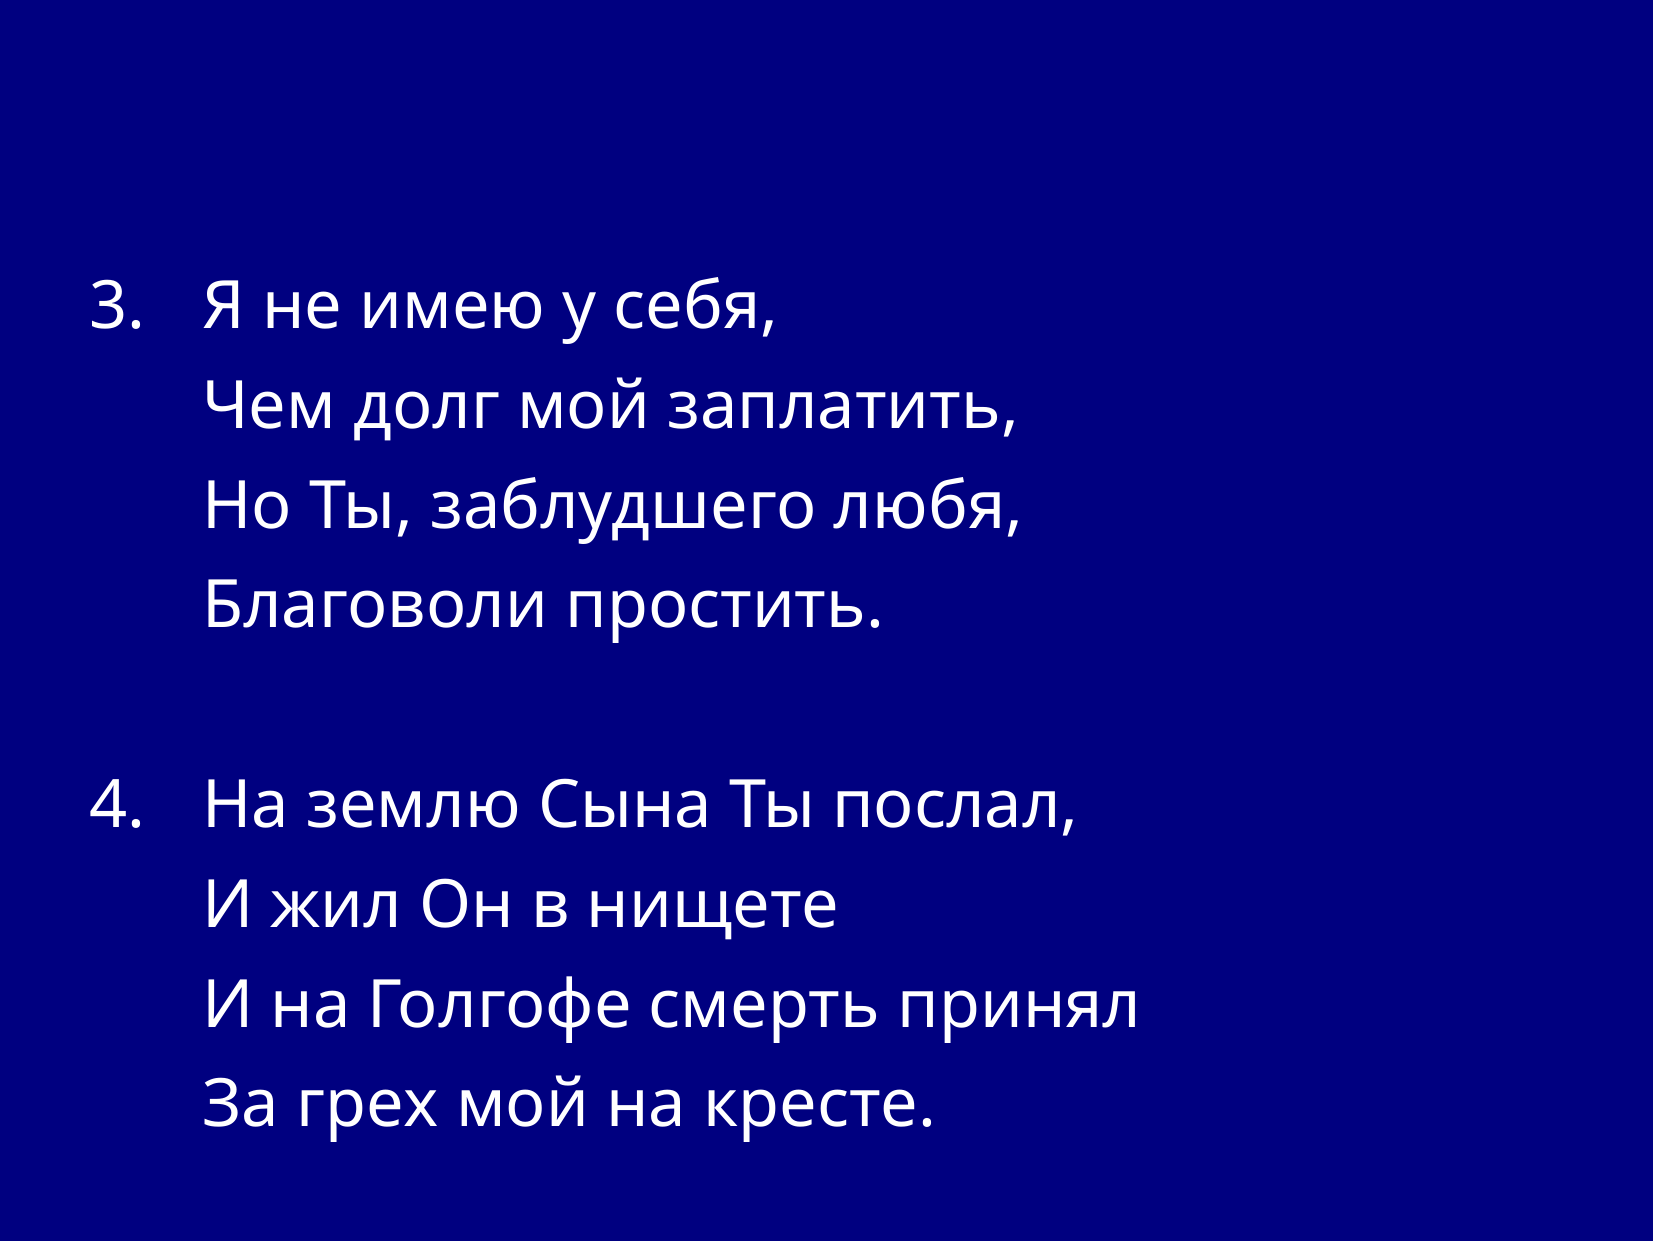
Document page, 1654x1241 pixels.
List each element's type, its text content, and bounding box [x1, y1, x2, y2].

text_box 3. Я не имею у себя, Чем долг мой заплатить, Но Ты, заблудшего любя, Благоволи простить. 4. На землю Сына Ты послал, И жил Он в нищете И на Голгофе смерть принял За грех мой на кресте. [75, 150, 1576, 1163]
